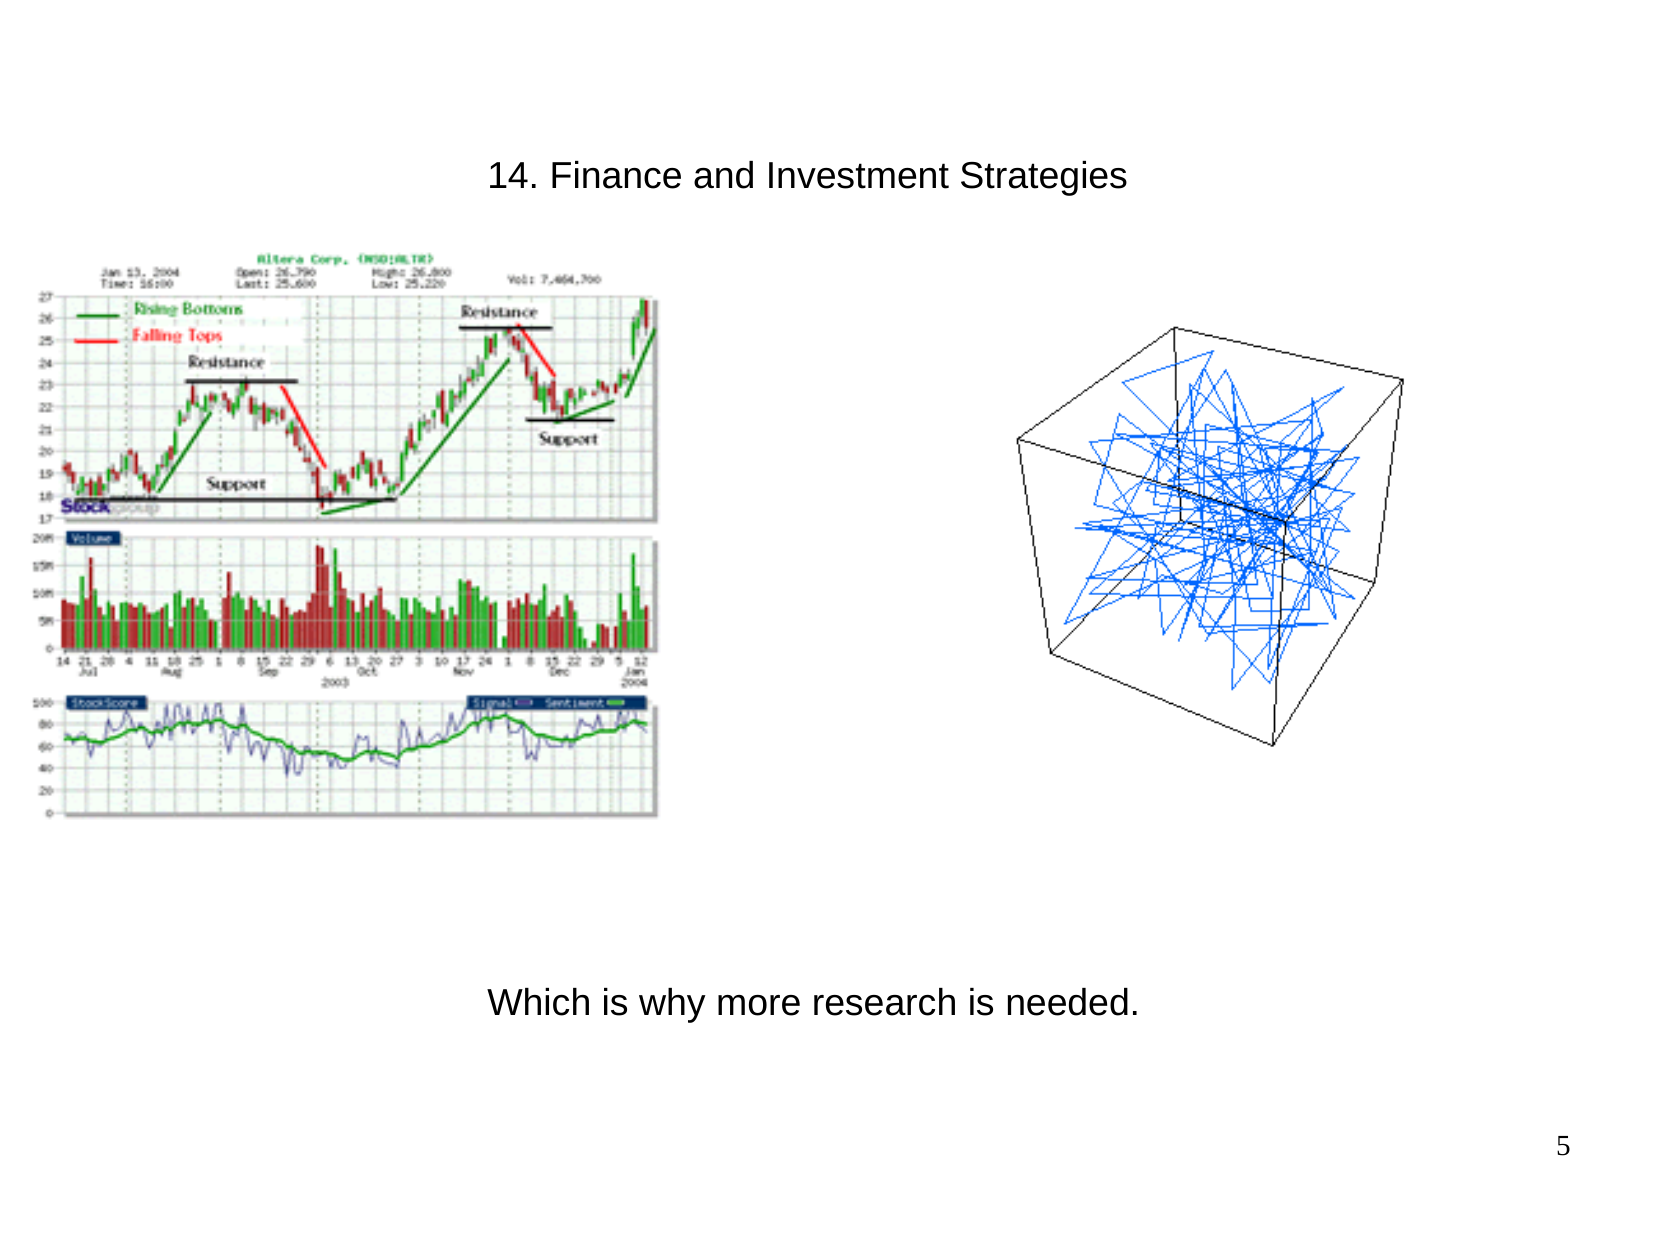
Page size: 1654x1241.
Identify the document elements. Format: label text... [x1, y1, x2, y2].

picture [29, 251, 666, 827]
text_box Which is why more research is needed. [472, 974, 1156, 1032]
picture [1003, 324, 1415, 750]
text_box 14. Finance and Investment Strategies [472, 147, 1144, 205]
